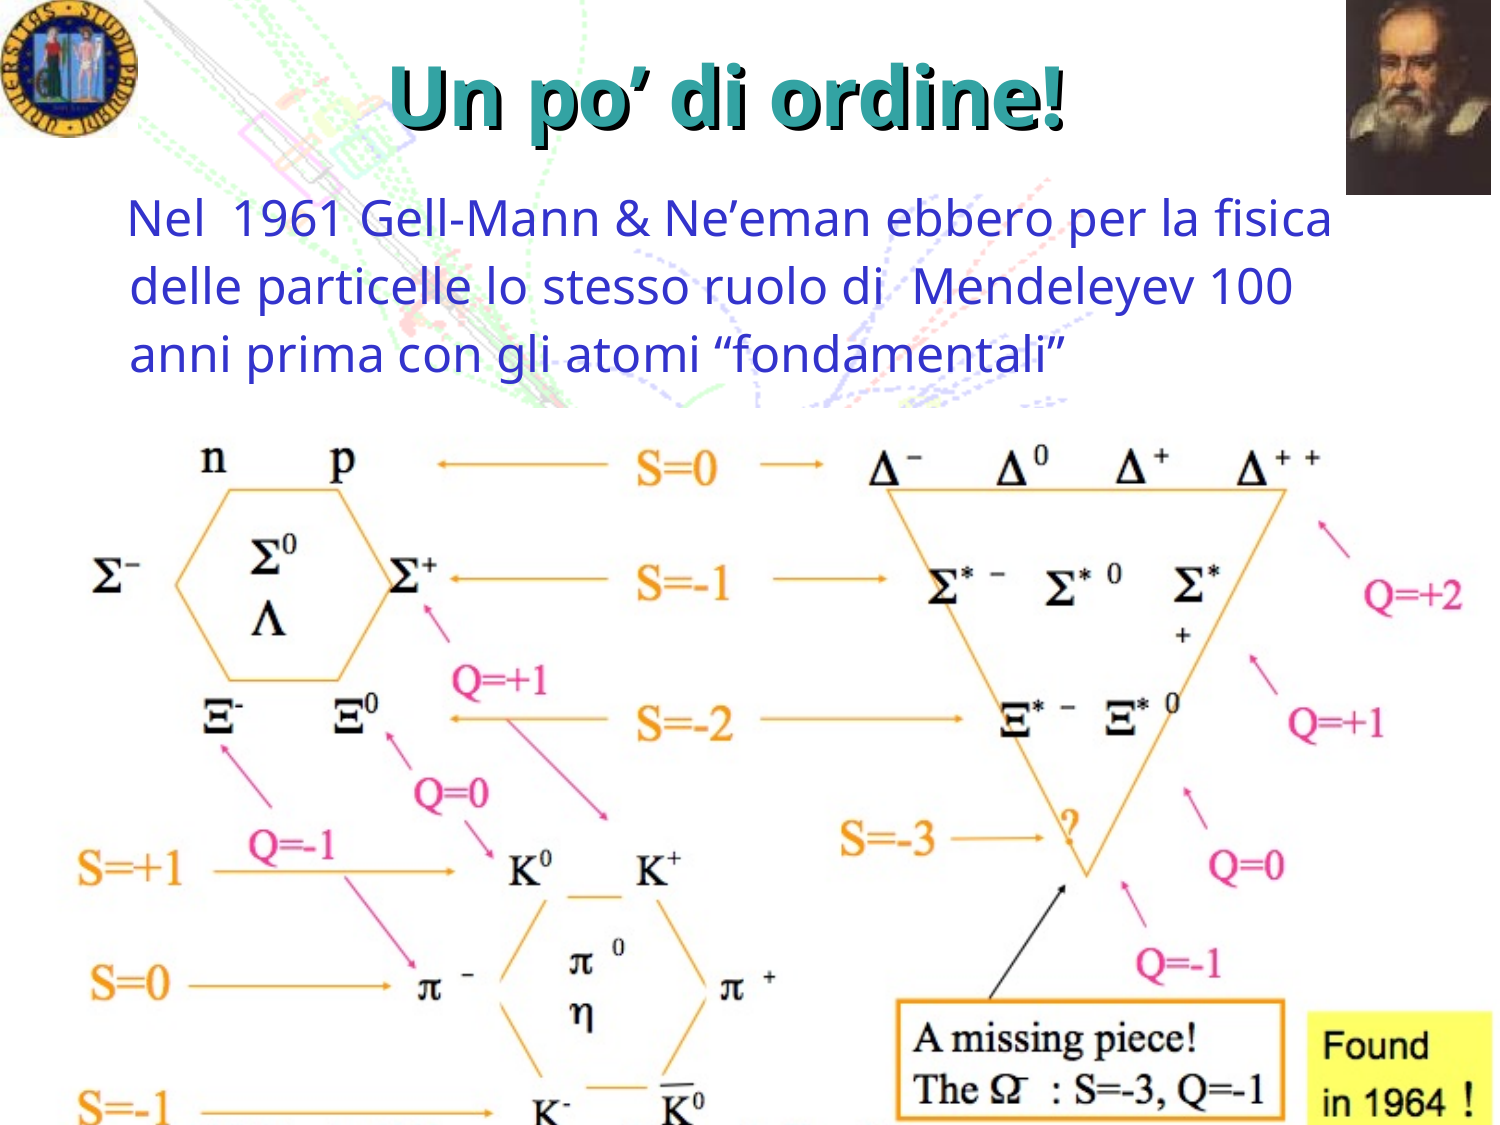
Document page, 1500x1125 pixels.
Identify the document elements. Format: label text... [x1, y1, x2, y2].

title Un po’ di ordine! [224, 27, 1225, 160]
list Nel 1961 Gell-Mann & Ne’eman ebbero per la fisica delle particelle lo stesso ruolo di Mendeleyev 100 anni prima con gli atomi “fondamentali” [59, 174, 1376, 399]
picture [0, 0, 1500, 1125]
